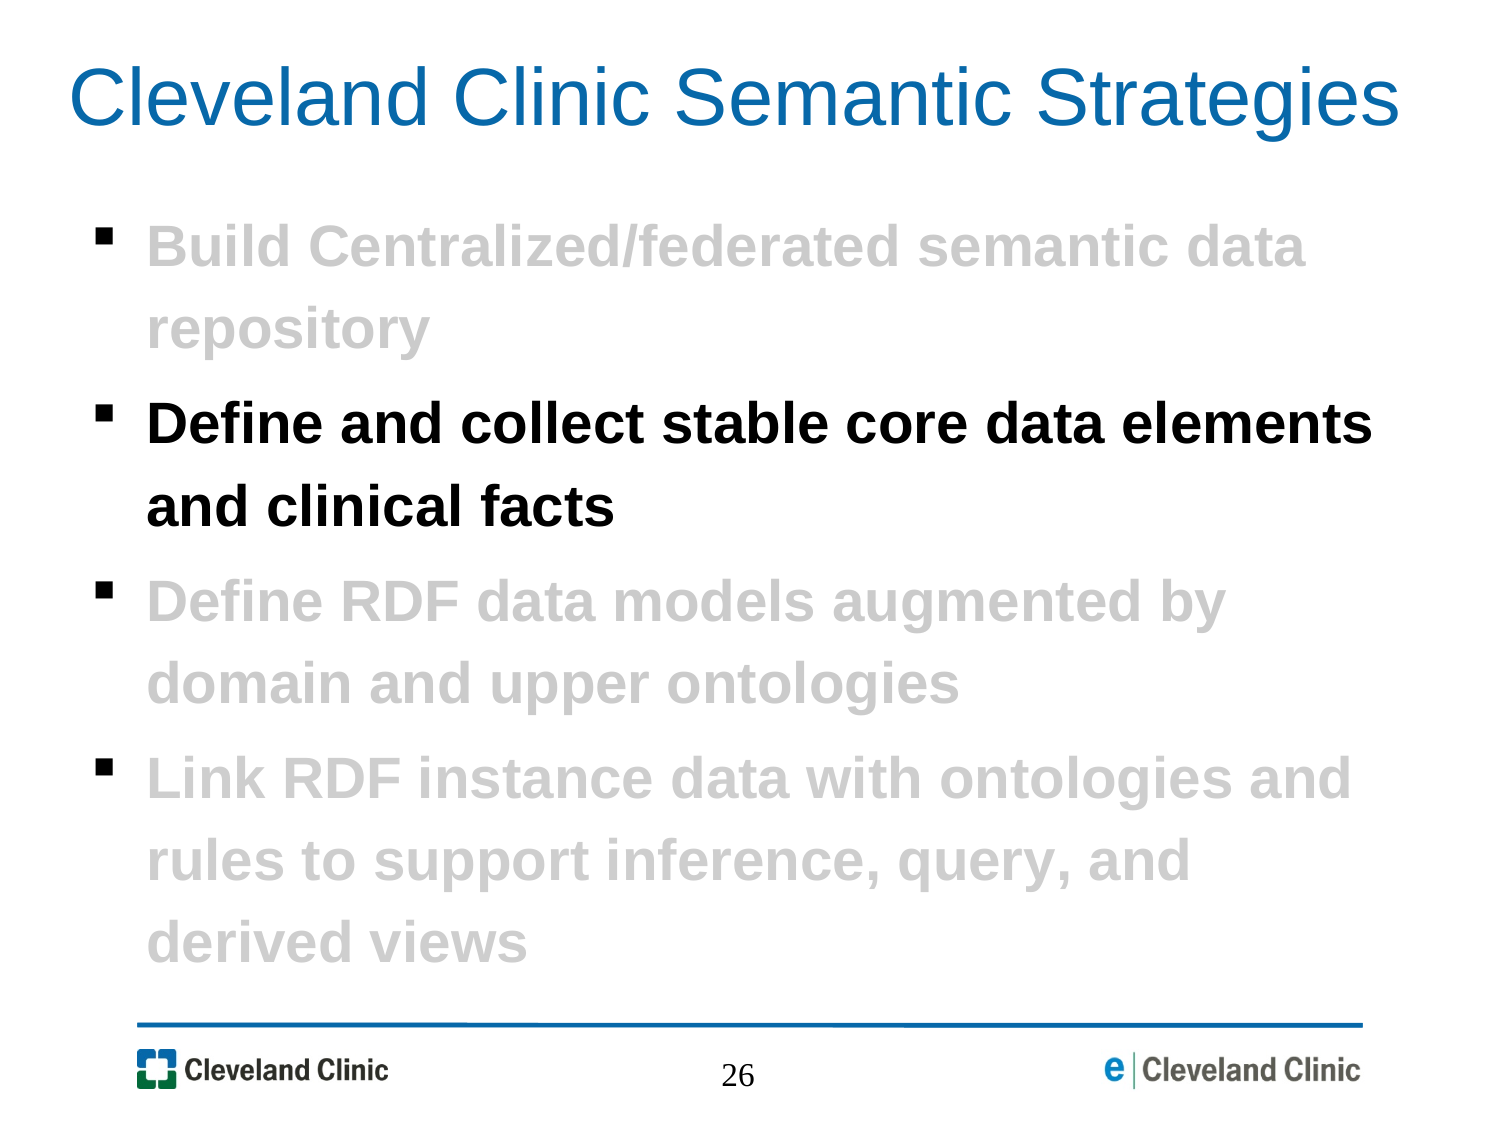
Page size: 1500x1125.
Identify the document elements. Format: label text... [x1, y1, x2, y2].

list Build Centralized/federated semantic data repository Define and collect stable core data elements and clinical facts Define RDF data models augmented by domain and upper ontologies Link RDF instance data with ontologies and rules to support inference, query, and derived views [62, 187, 1420, 1125]
title Cleveland Clinic Semantic Strategies [0, 0, 1500, 150]
